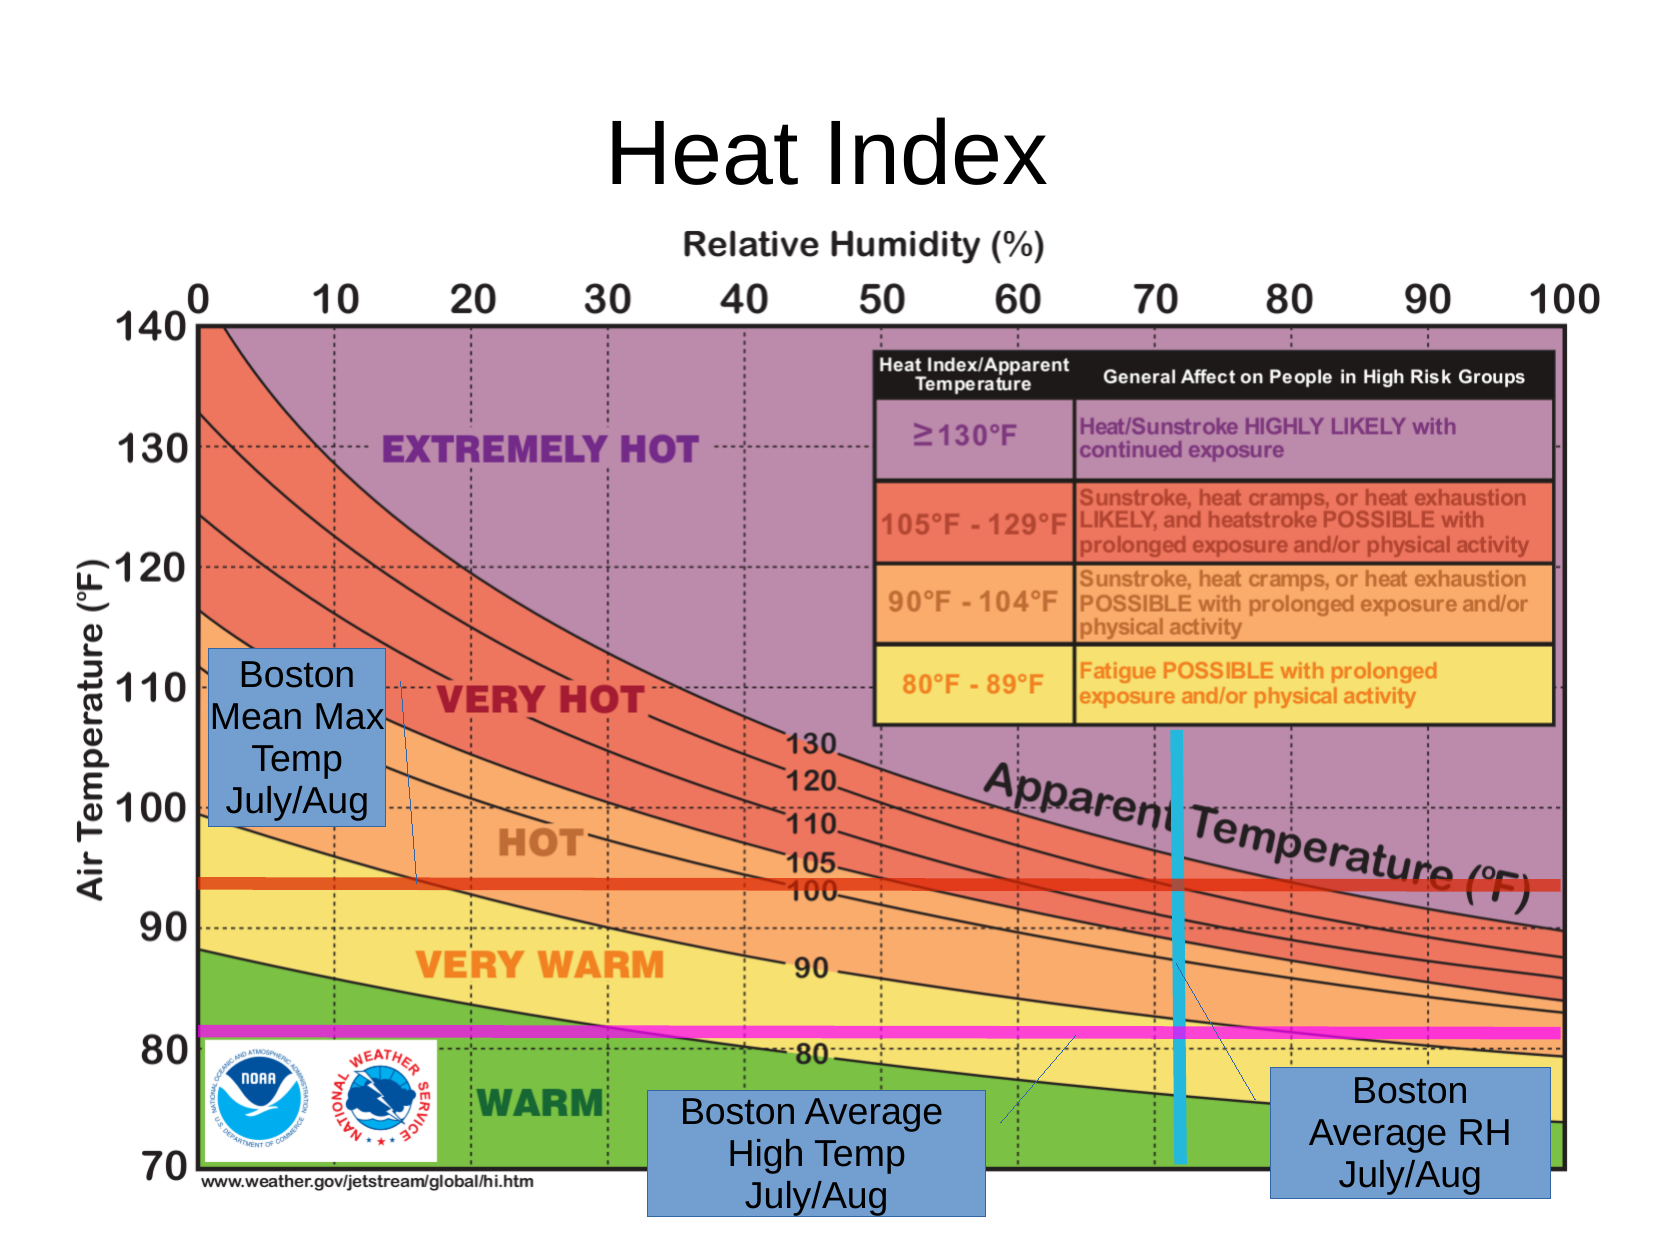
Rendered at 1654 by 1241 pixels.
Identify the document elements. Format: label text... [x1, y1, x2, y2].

text_box Boston Average High Temp July/Aug [648, 1090, 986, 1217]
picture [43, 201, 1639, 1210]
title Heat Index [82, 49, 1571, 257]
text_box Boston Average RH July/Aug [1270, 1067, 1551, 1198]
text_box Boston Mean Max Temp July/Aug [209, 649, 386, 826]
